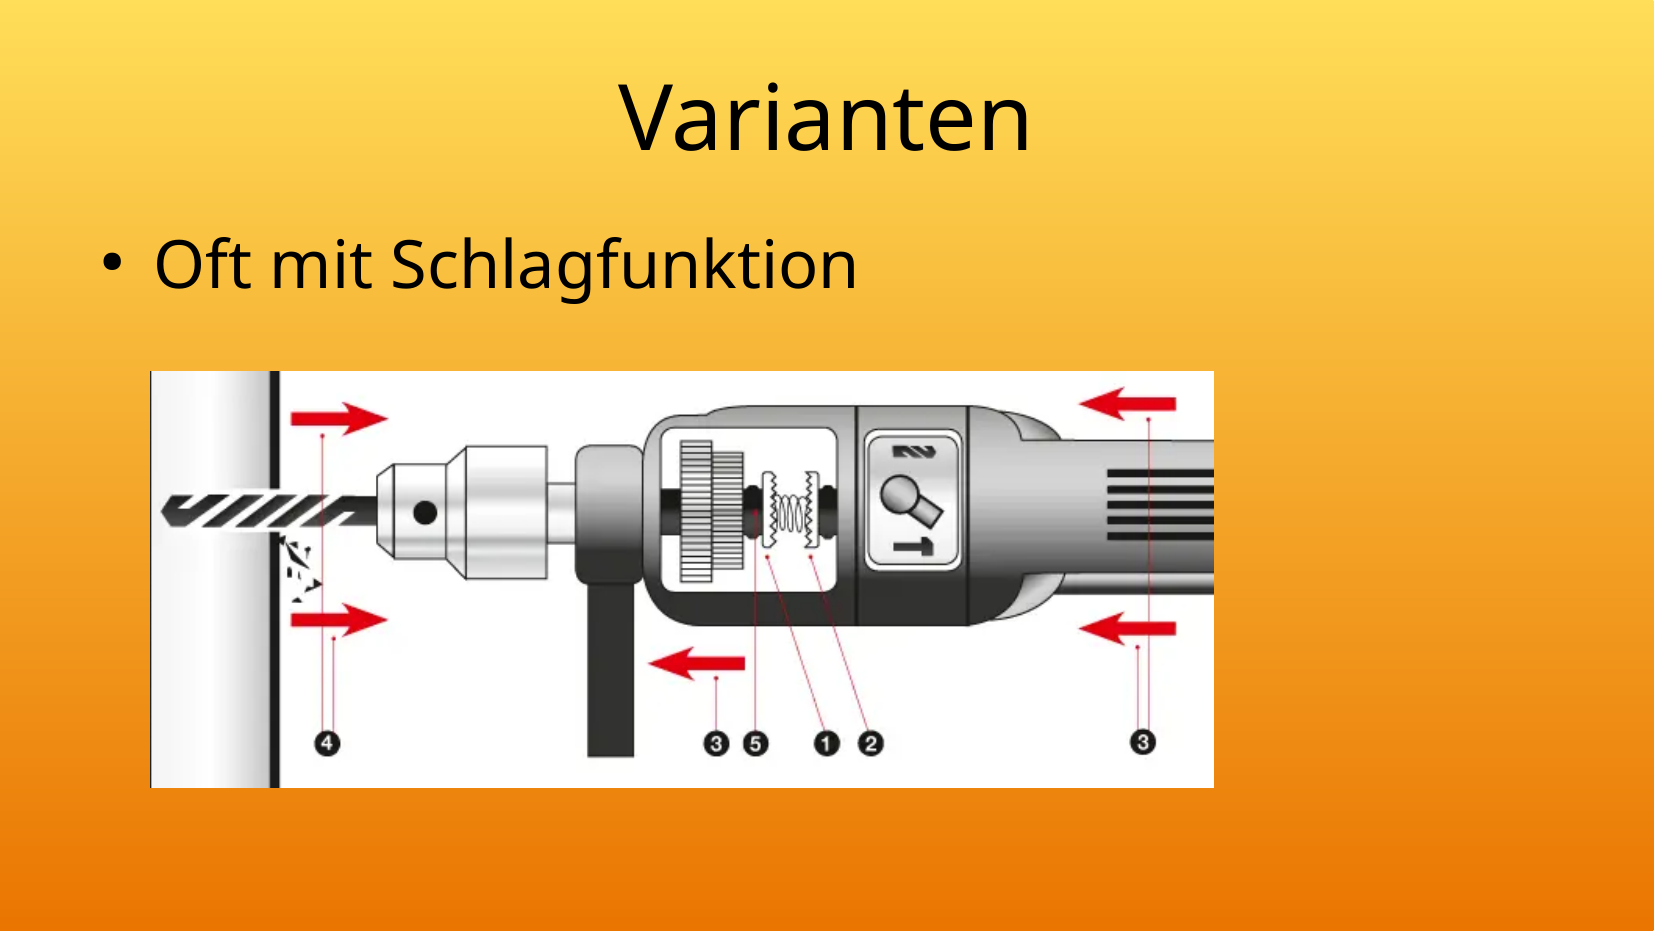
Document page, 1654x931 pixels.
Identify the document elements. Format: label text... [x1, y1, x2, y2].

picture [150, 371, 1214, 788]
list Oft mit Schlagfunktion [82, 217, 1571, 758]
title Varianten [82, 37, 1571, 193]
